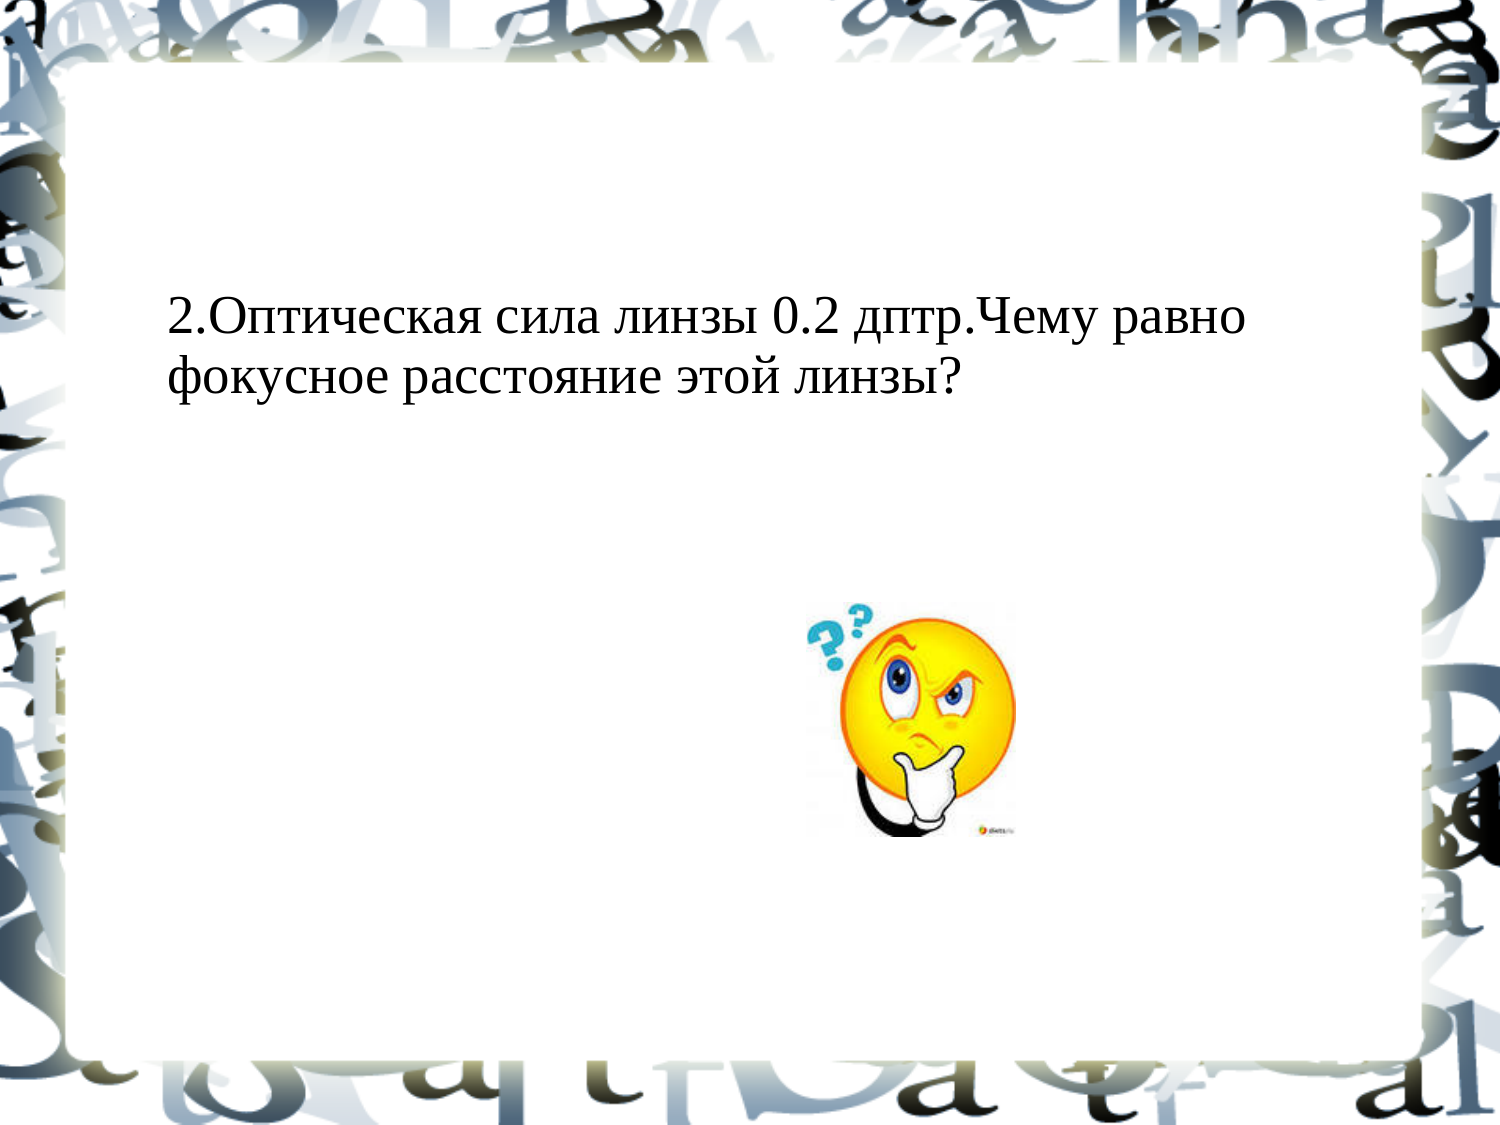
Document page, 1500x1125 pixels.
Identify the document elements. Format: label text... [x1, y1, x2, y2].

picture [0, 0, 1500, 1125]
list 2.Оптическая сила линзы 0.2 дптр.Чему равно фокусное расстояние этой линзы? [96, 284, 1388, 938]
